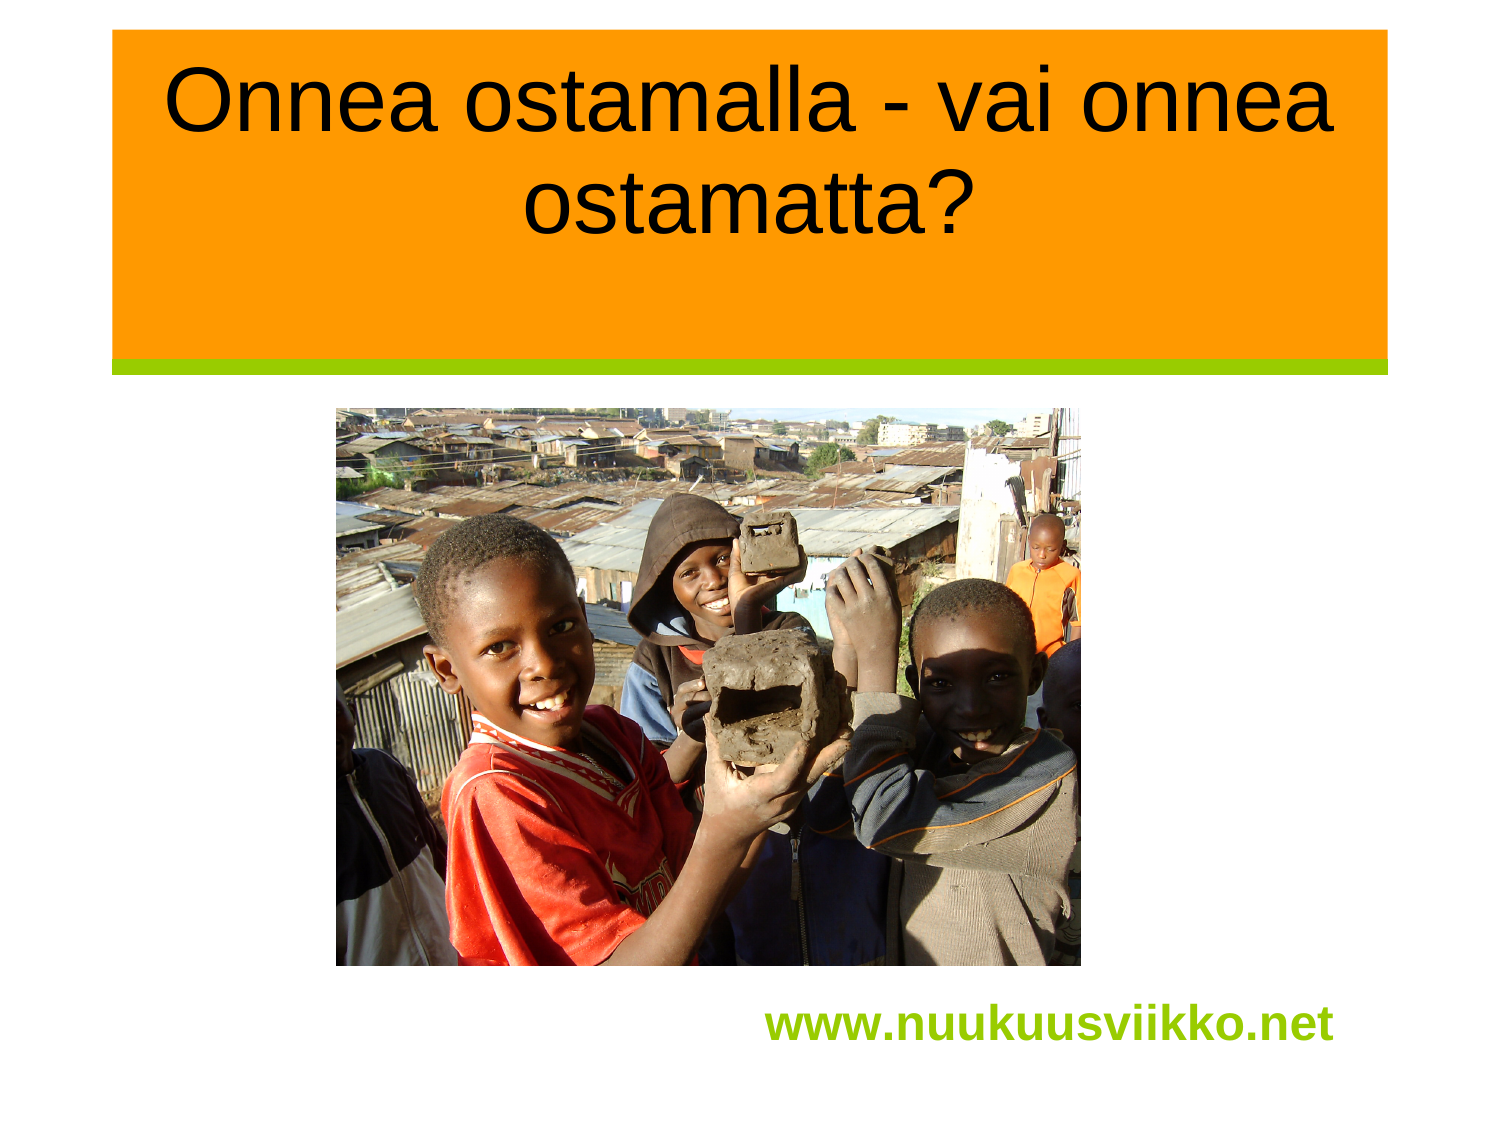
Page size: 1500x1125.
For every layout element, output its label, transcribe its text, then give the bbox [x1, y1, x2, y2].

text_box www.nuukuusviikko.net [750, 987, 1350, 1059]
picture [336, 408, 1081, 966]
title Onnea ostamalla - vai onnea ostamatta? [112, 29, 1388, 324]
list [99, 324, 1388, 1013]
